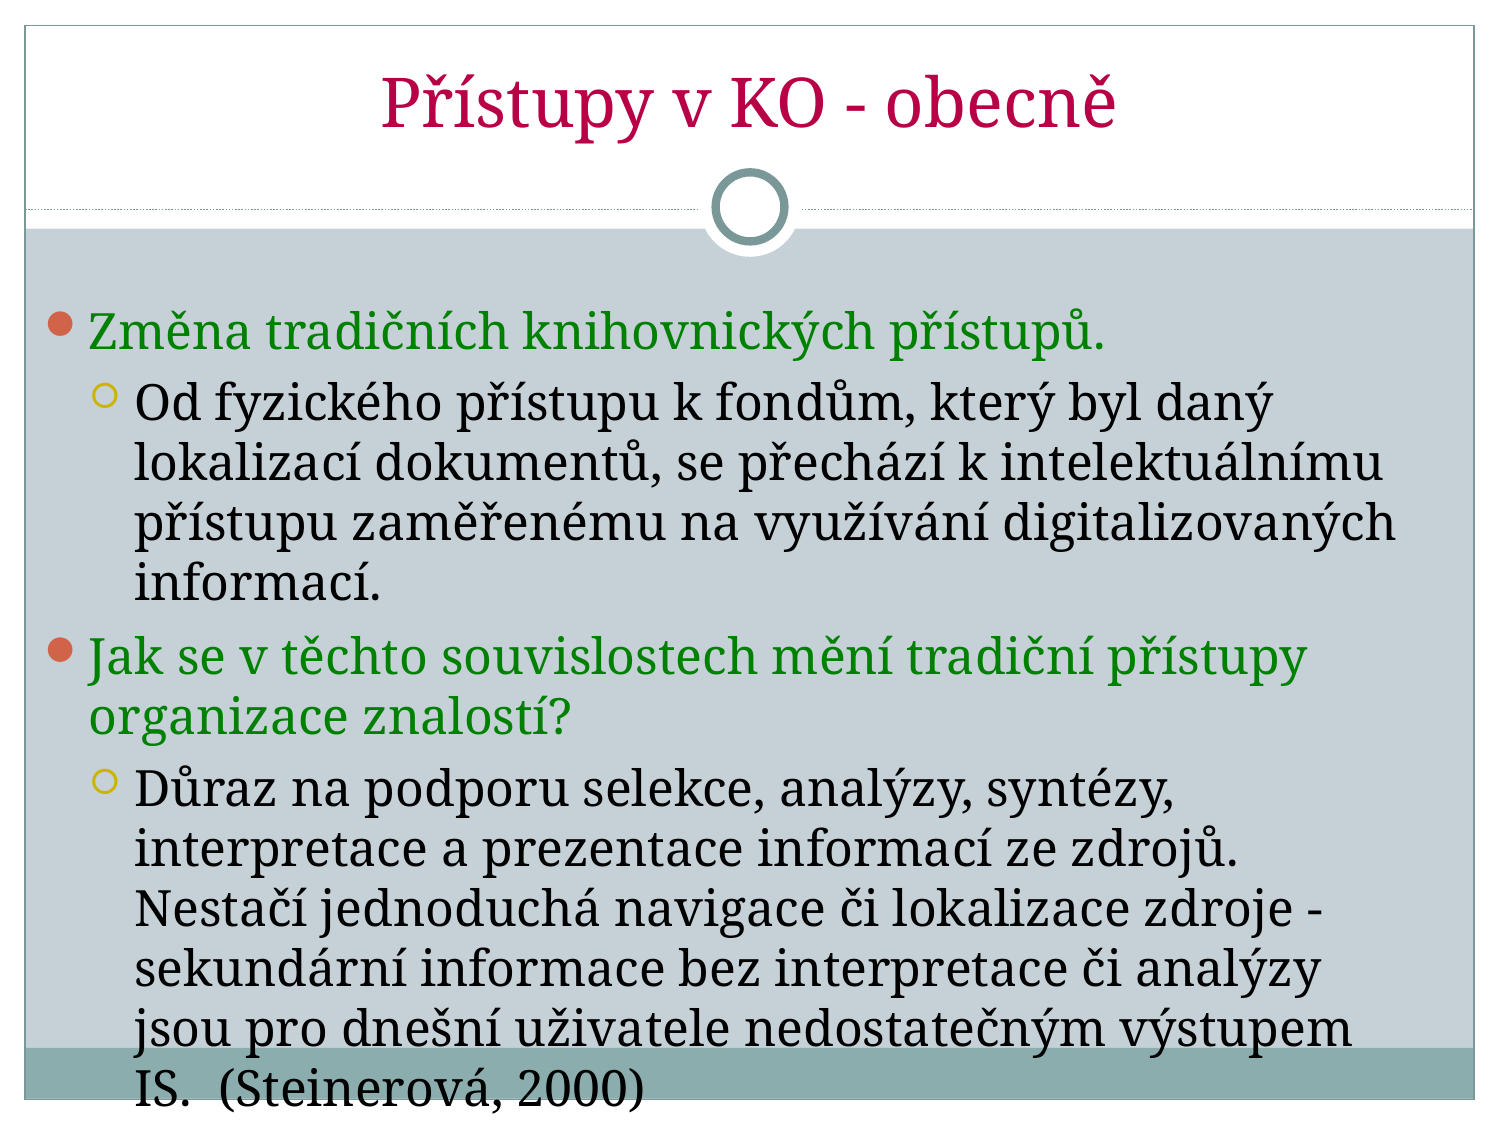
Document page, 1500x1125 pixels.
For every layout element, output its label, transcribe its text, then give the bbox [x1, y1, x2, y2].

title Přístupy v KO - obecně [49, 37, 1450, 163]
list Změna tradičních knihovnických přístupů. Od fyzického přístupu k fondům, který byl daný lokalizací dokumentů, se přechází k intelektuálnímu přístupu zaměřenému na využívání digitalizovaných informací. Jak se v těchto souvislostech mění tradiční přístupy organizace znalostí? Důraz na podporu selekce, analýzy, syntézy, interpretace a prezentace informací ze zdrojů. Nestačí jednoduchá navigace či lokalizace zdroje - sekundární informace bez interpretace či analýzy jsou pro dnešní uživatele nedostatečným výstupem IS. (Steinerová, 2000) [29, 217, 1430, 1004]
